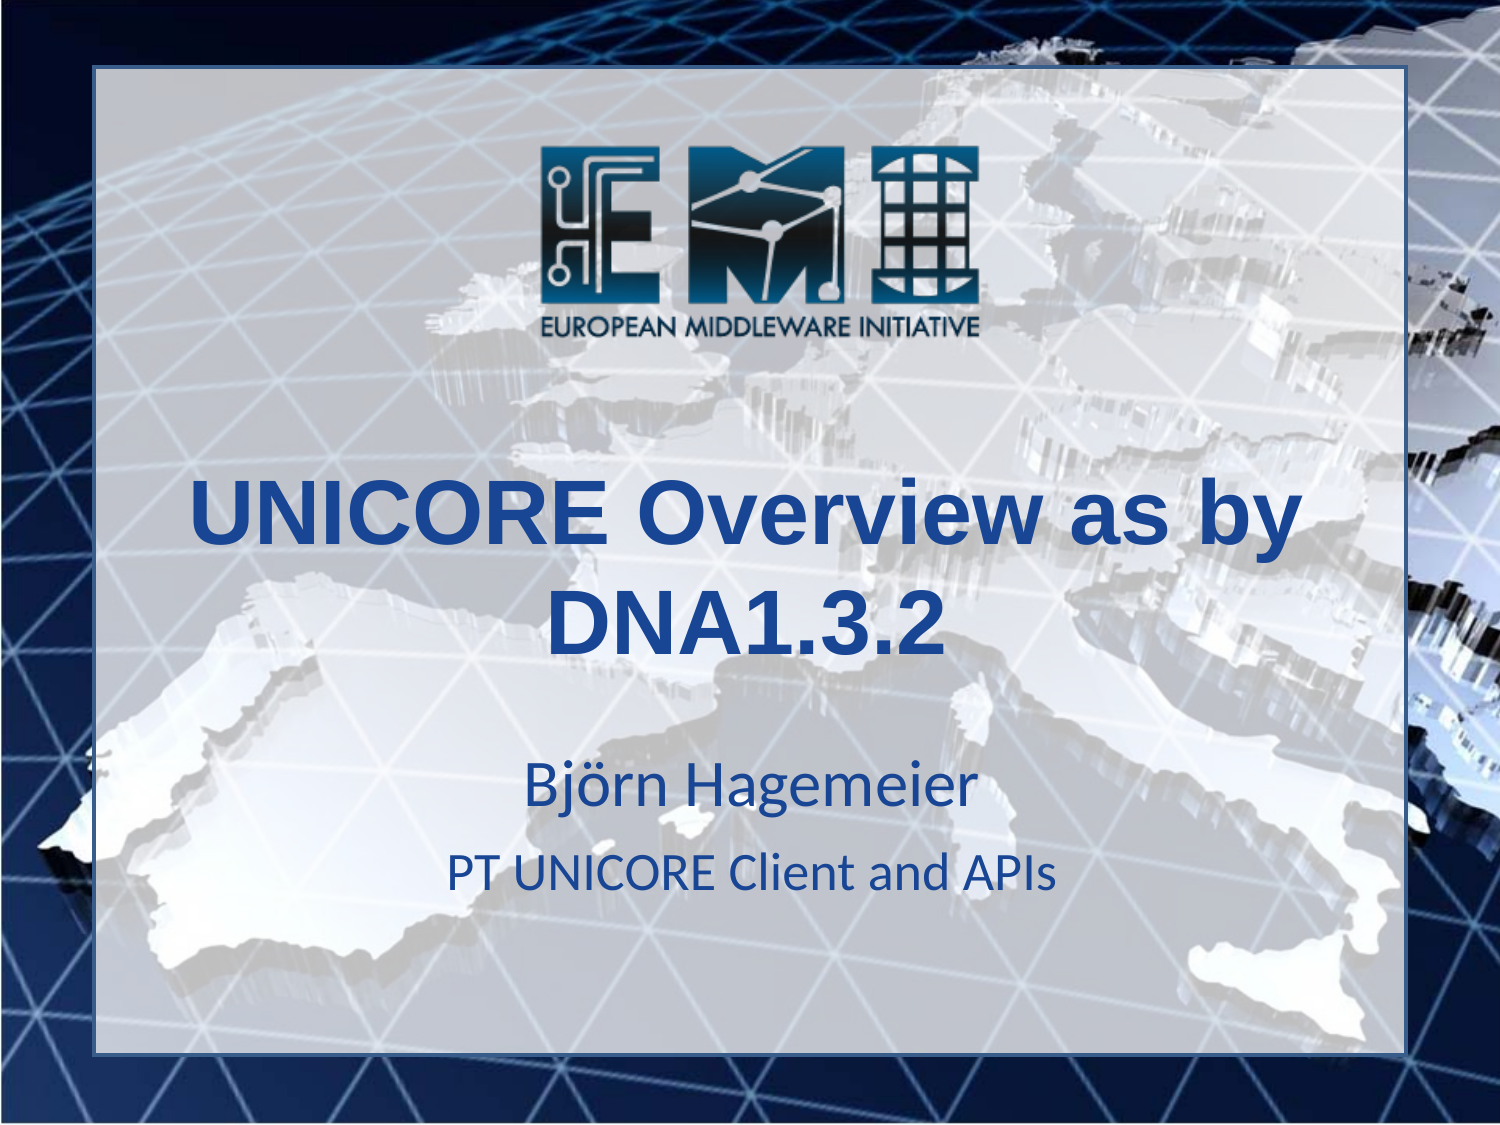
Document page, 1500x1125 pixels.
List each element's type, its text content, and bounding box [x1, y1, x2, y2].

picture [0, 0, 1500, 1125]
text_box Björn Hagemeier PT UNICORE Client and APIs [224, 732, 1280, 1020]
title UNICORE Overview as by DNA1.3.2 [109, 445, 1385, 687]
